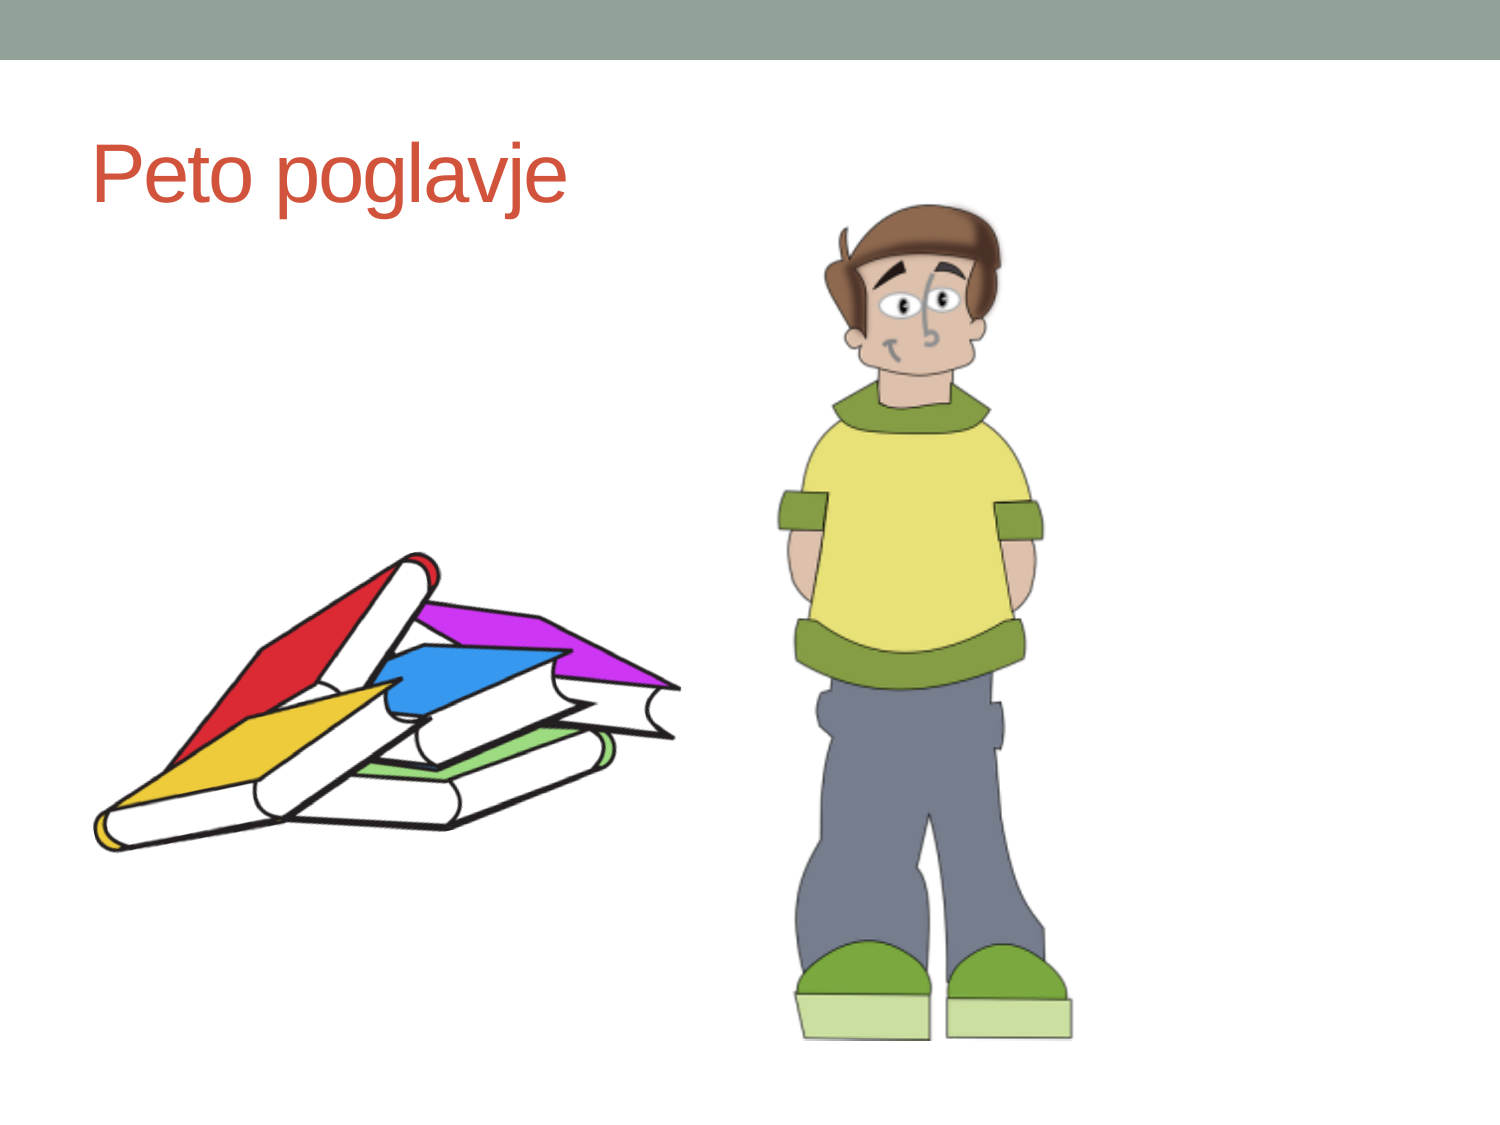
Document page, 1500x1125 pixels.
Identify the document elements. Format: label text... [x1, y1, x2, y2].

picture [714, 197, 1137, 1041]
title Peto poglavje [75, 87, 1425, 250]
picture [50, 503, 700, 903]
